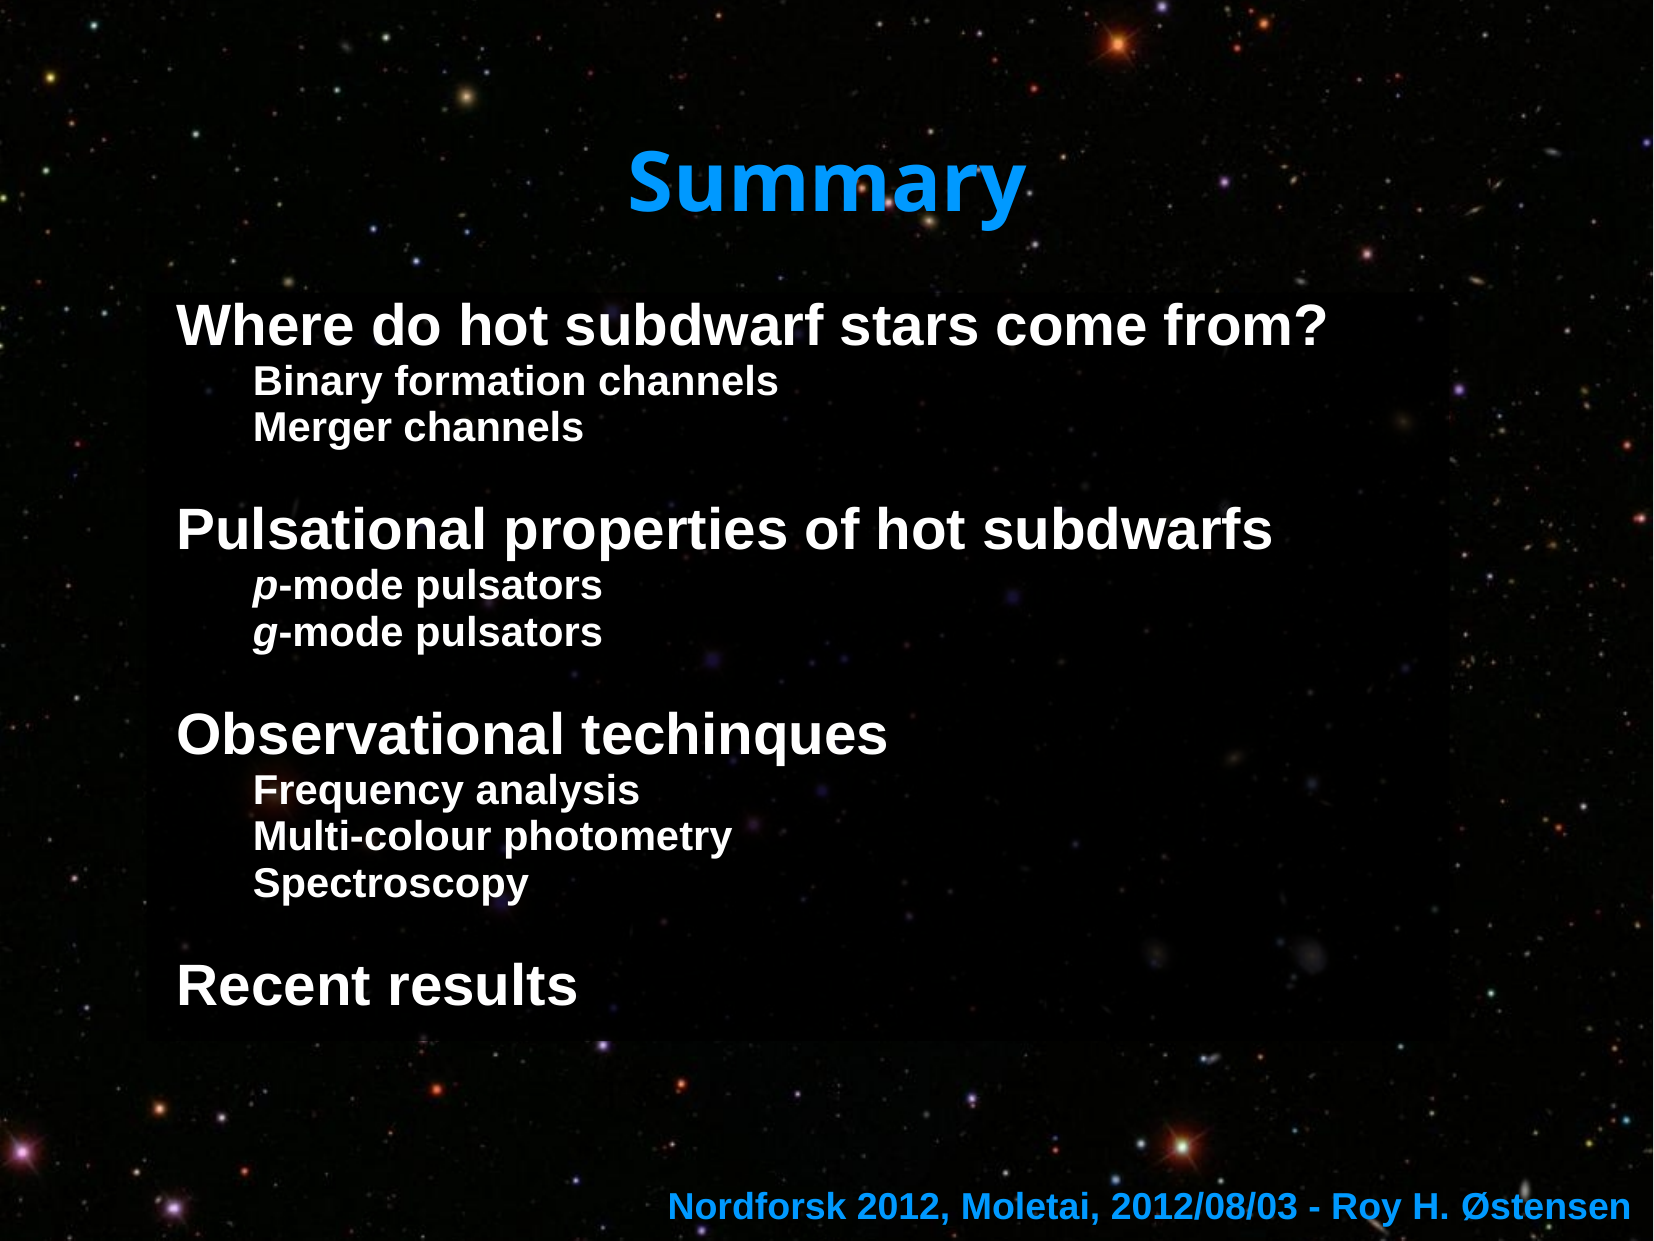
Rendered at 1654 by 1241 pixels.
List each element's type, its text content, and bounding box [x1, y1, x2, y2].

list Where do hot subdwarf stars come from? Binary formation channels Merger channels Pulsational properties of hot subdwarfs p-mode pulsators g-mode pulsators Observational techinques Frequency analysis Multi-colour photometry Spectroscopy Recent results [146, 292, 1450, 1041]
picture [0, 0, 1654, 1241]
title Summary [121, 114, 1534, 245]
